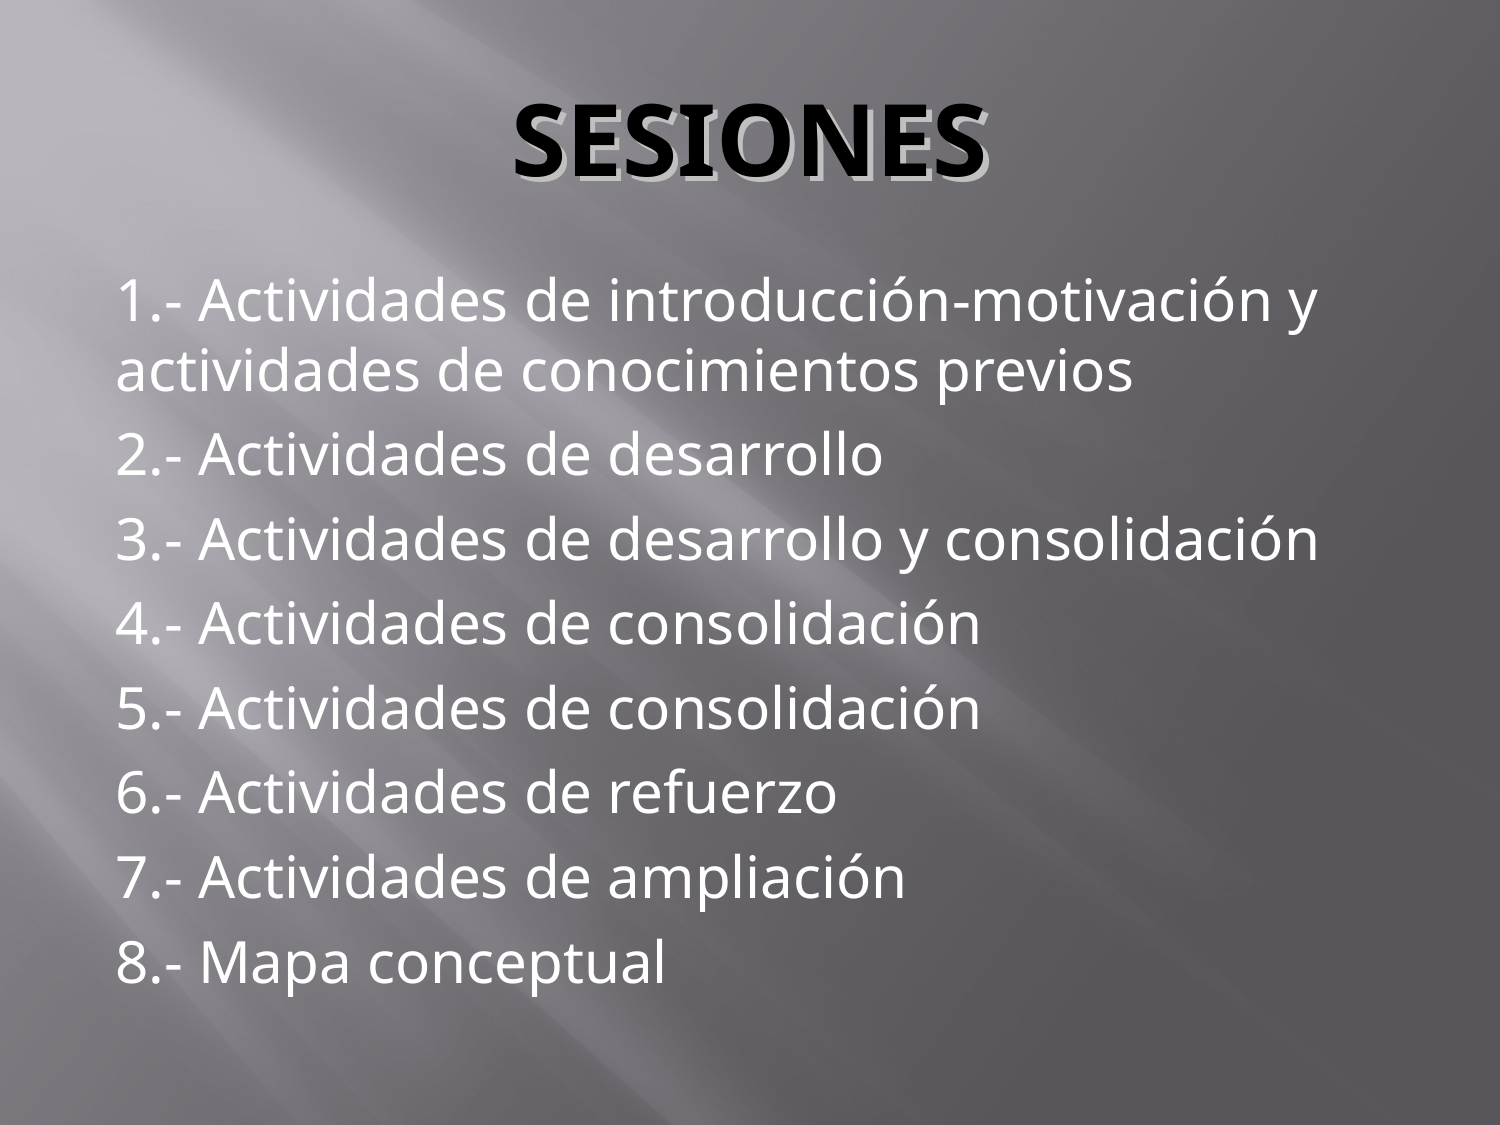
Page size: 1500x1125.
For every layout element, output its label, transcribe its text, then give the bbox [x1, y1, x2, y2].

title Sesiones [112, 19, 1388, 197]
subtitle 1.- Actividades de introducción-motivación y actividades de conocimientos previos 2.- Actividades de desarrollo 3.- Actividades de desarrollo y consolidación 4.- Actividades de consolidación 5.- Actividades de consolidación 6.- Actividades de refuerzo 7.- Actividades de ampliación 8.- Mapa conceptual [100, 255, 1394, 1095]
